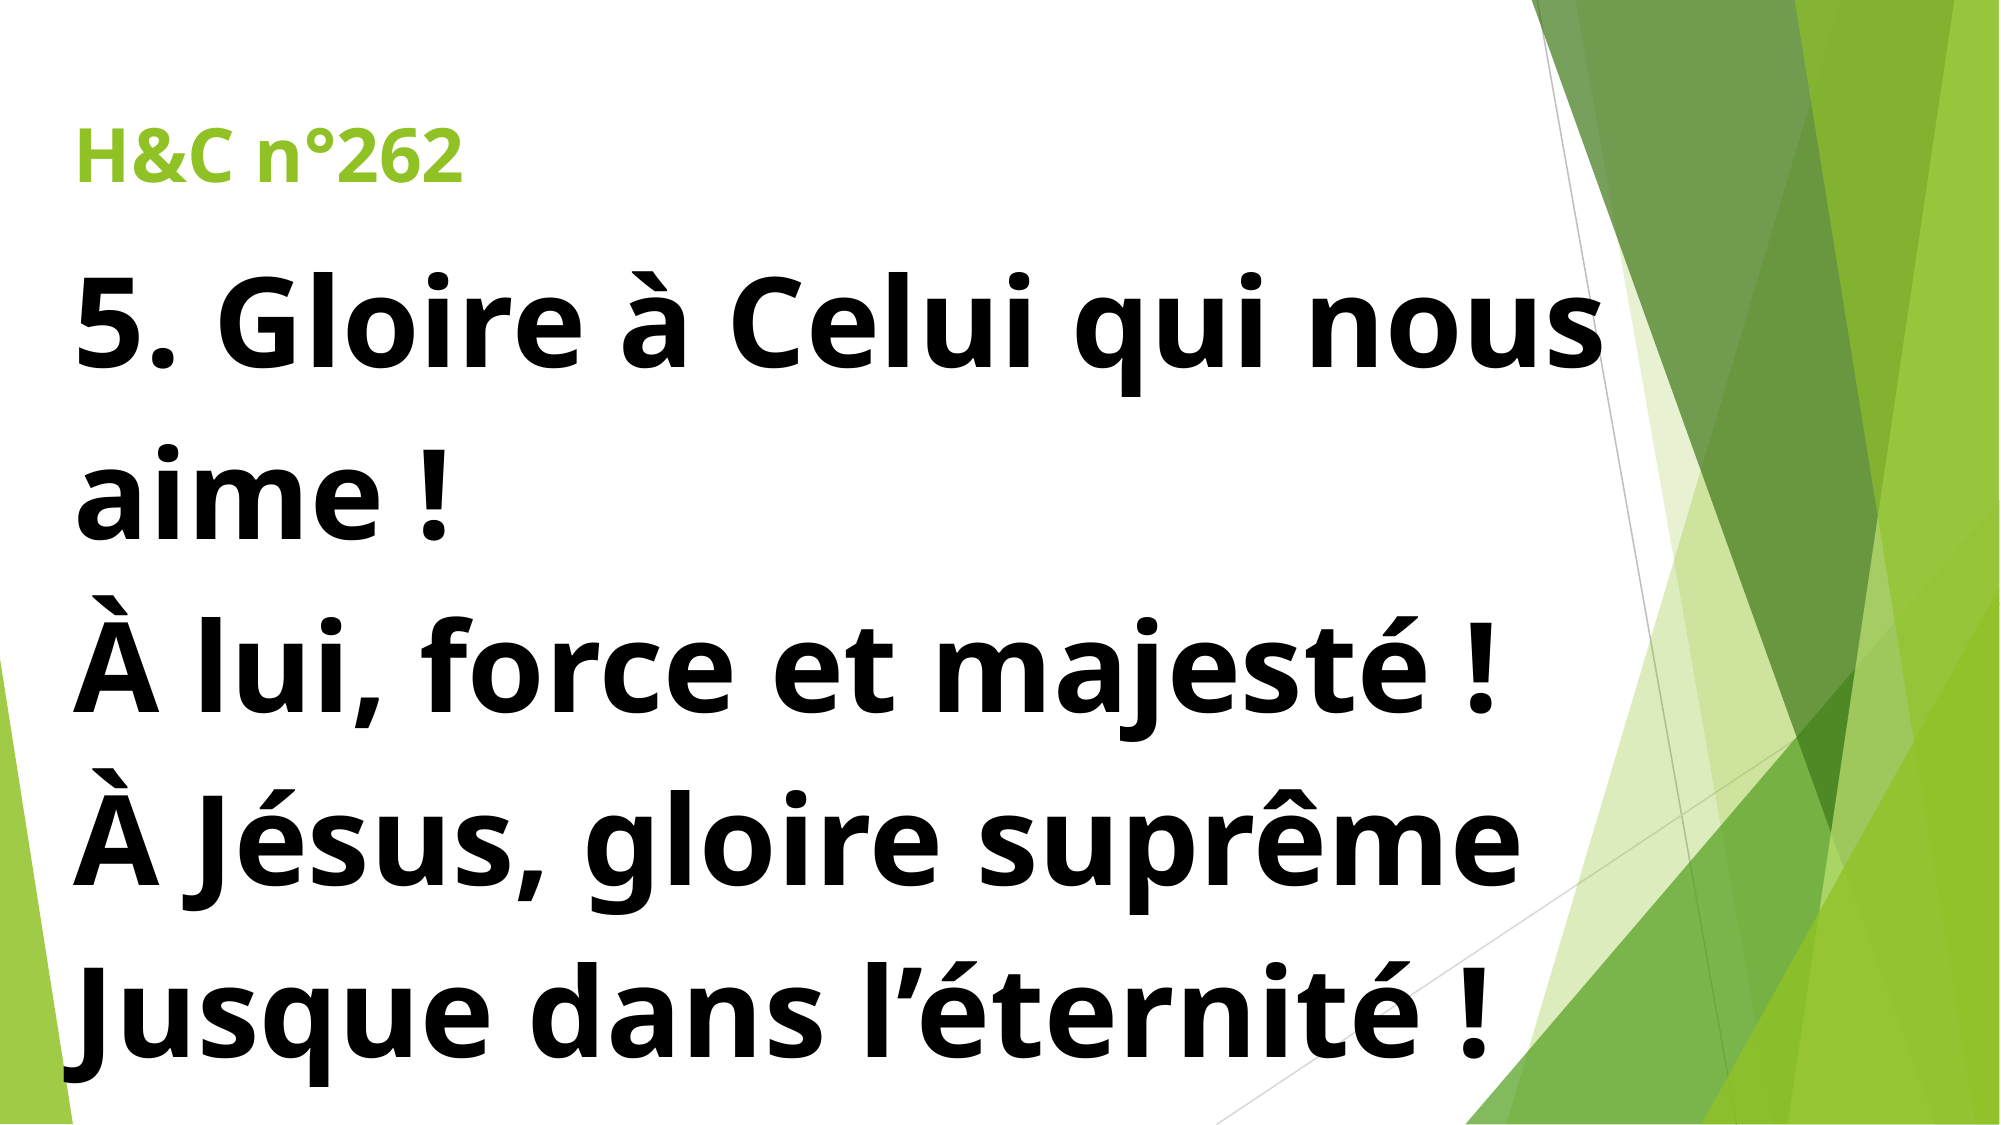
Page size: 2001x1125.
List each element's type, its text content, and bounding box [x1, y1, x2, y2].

text_box 5. Gloire à Celui qui nous aime ! À lui, force et majesté ! À Jésus, gloire suprême Jusque dans l’éternité ! [59, 212, 1985, 1074]
text_box H&C n°262 [59, 99, 1522, 212]
